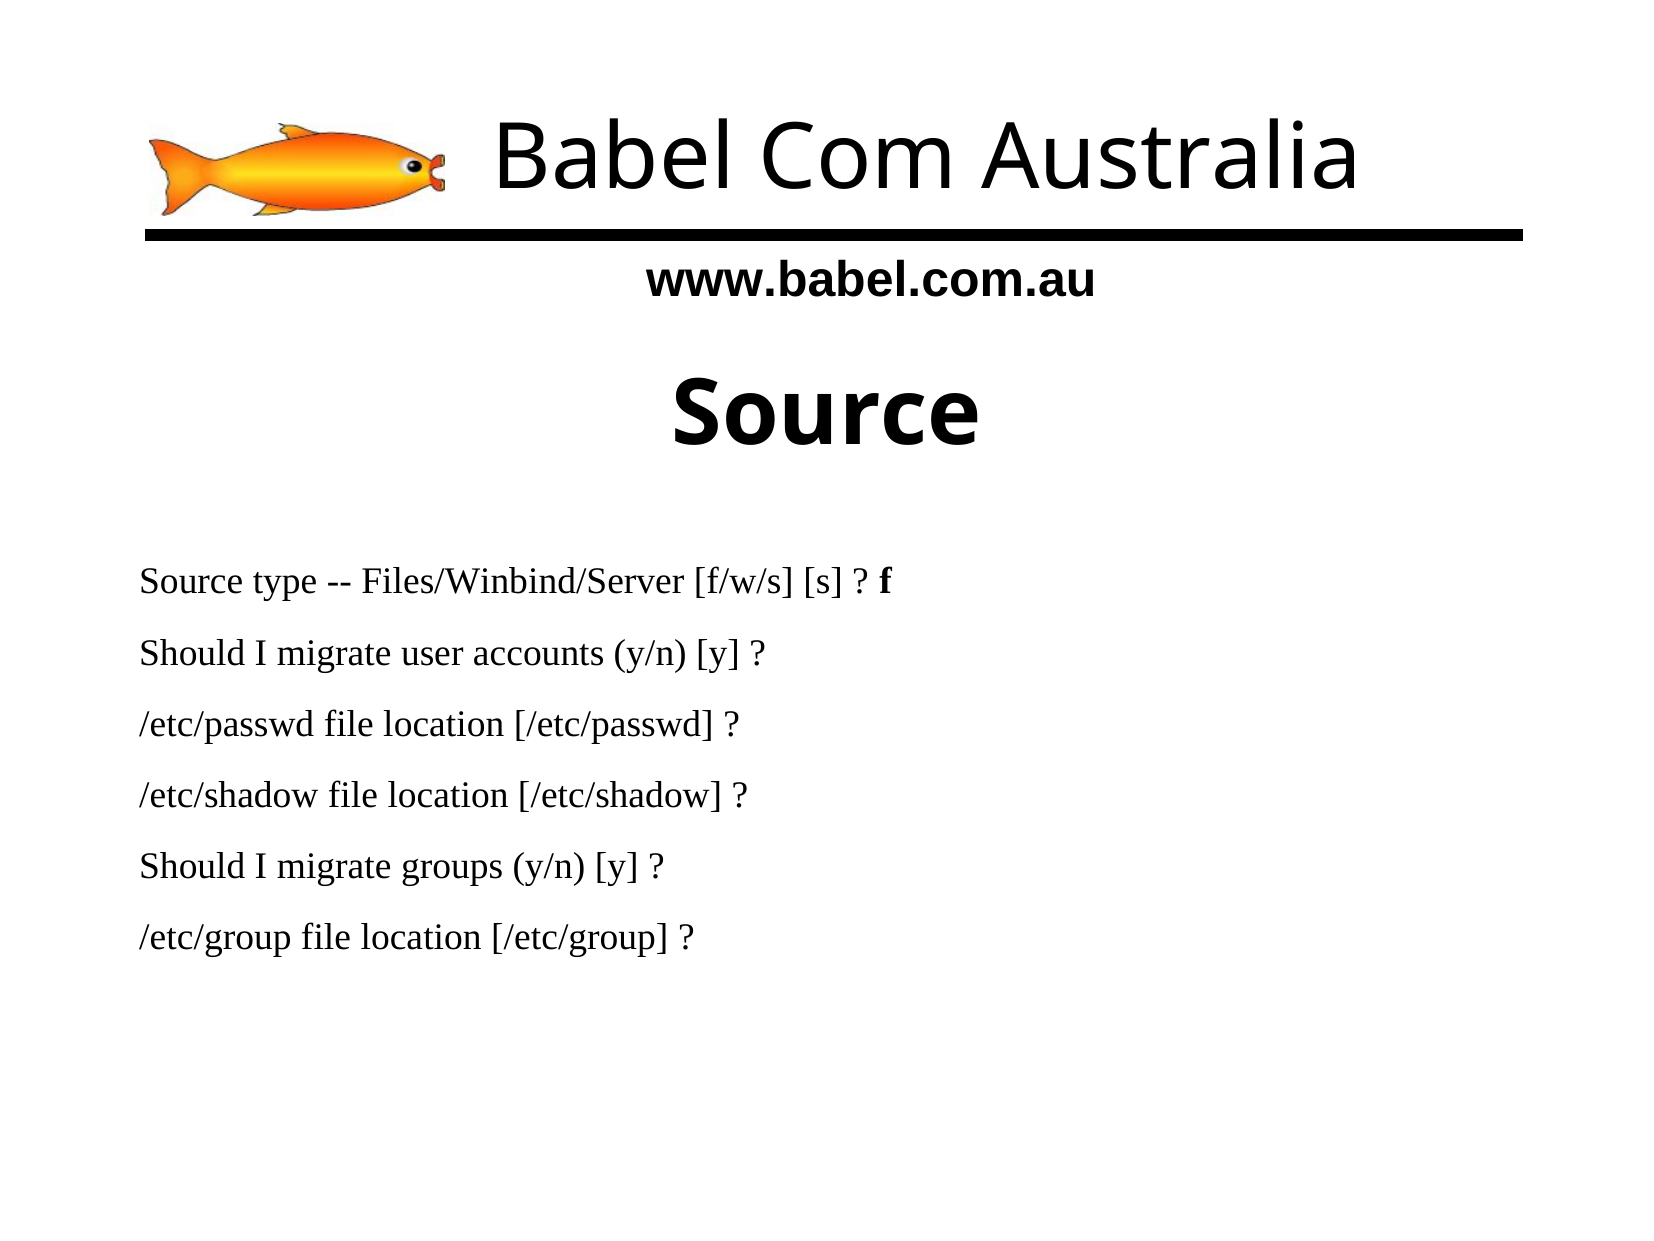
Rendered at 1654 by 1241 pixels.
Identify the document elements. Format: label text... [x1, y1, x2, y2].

list Source type -- Files/Winbind/Server [f/w/s] [s] ? f Should I migrate user accounts (y/n) [y] ? /etc/passwd file location [/etc/passwd] ? /etc/shadow file location [/etc/shadow] ? Should I migrate groups (y/n) [y] ? /etc/group file location [/etc/group] ? [121, 560, 1534, 1127]
picture [149, 123, 445, 216]
title Source [126, 322, 1528, 497]
